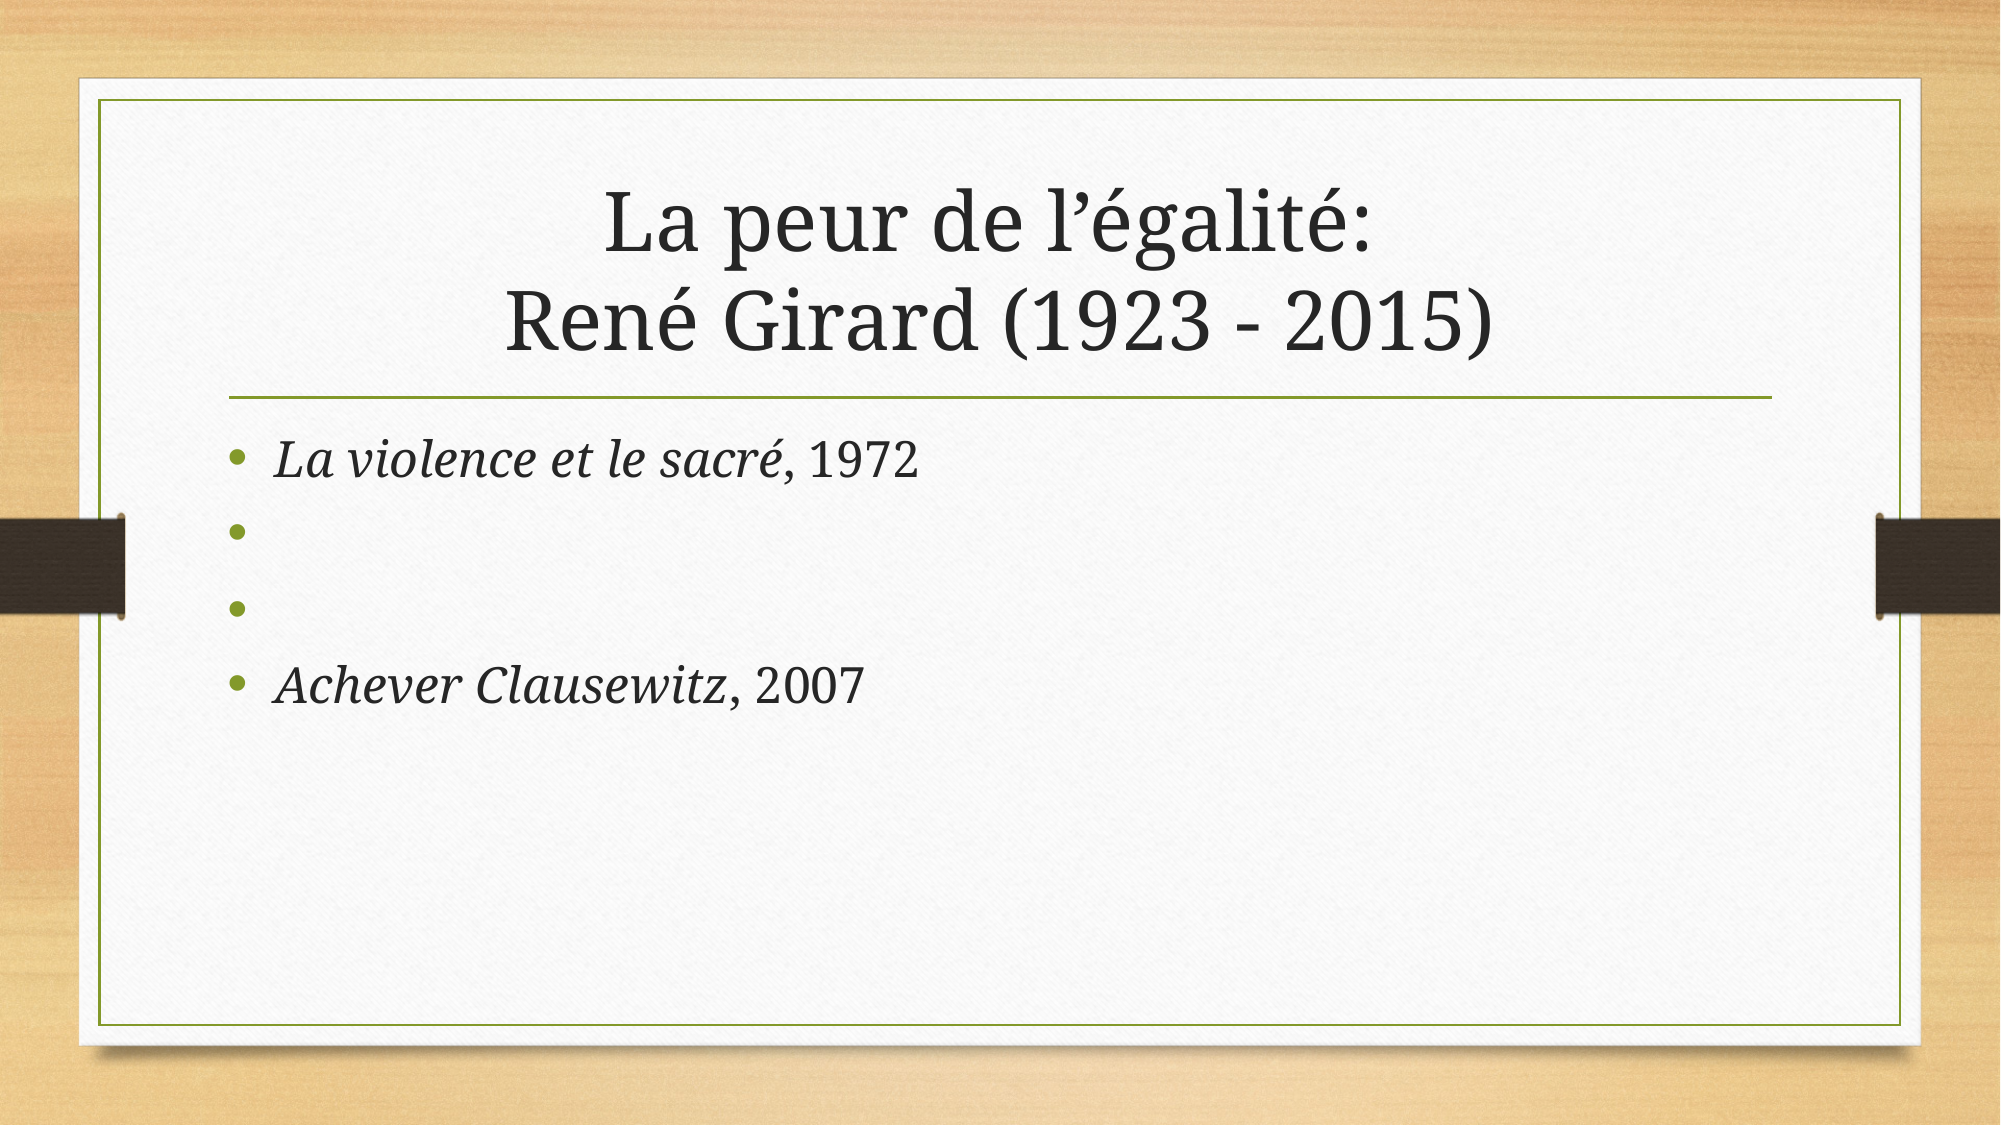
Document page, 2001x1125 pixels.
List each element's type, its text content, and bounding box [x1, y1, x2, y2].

title La peur de l’égalité: René Girard (1923 - 2015) [212, 161, 1788, 376]
list La violence et le sacré, 1972 Achever Clausewitz, 2007 [212, 419, 1788, 964]
